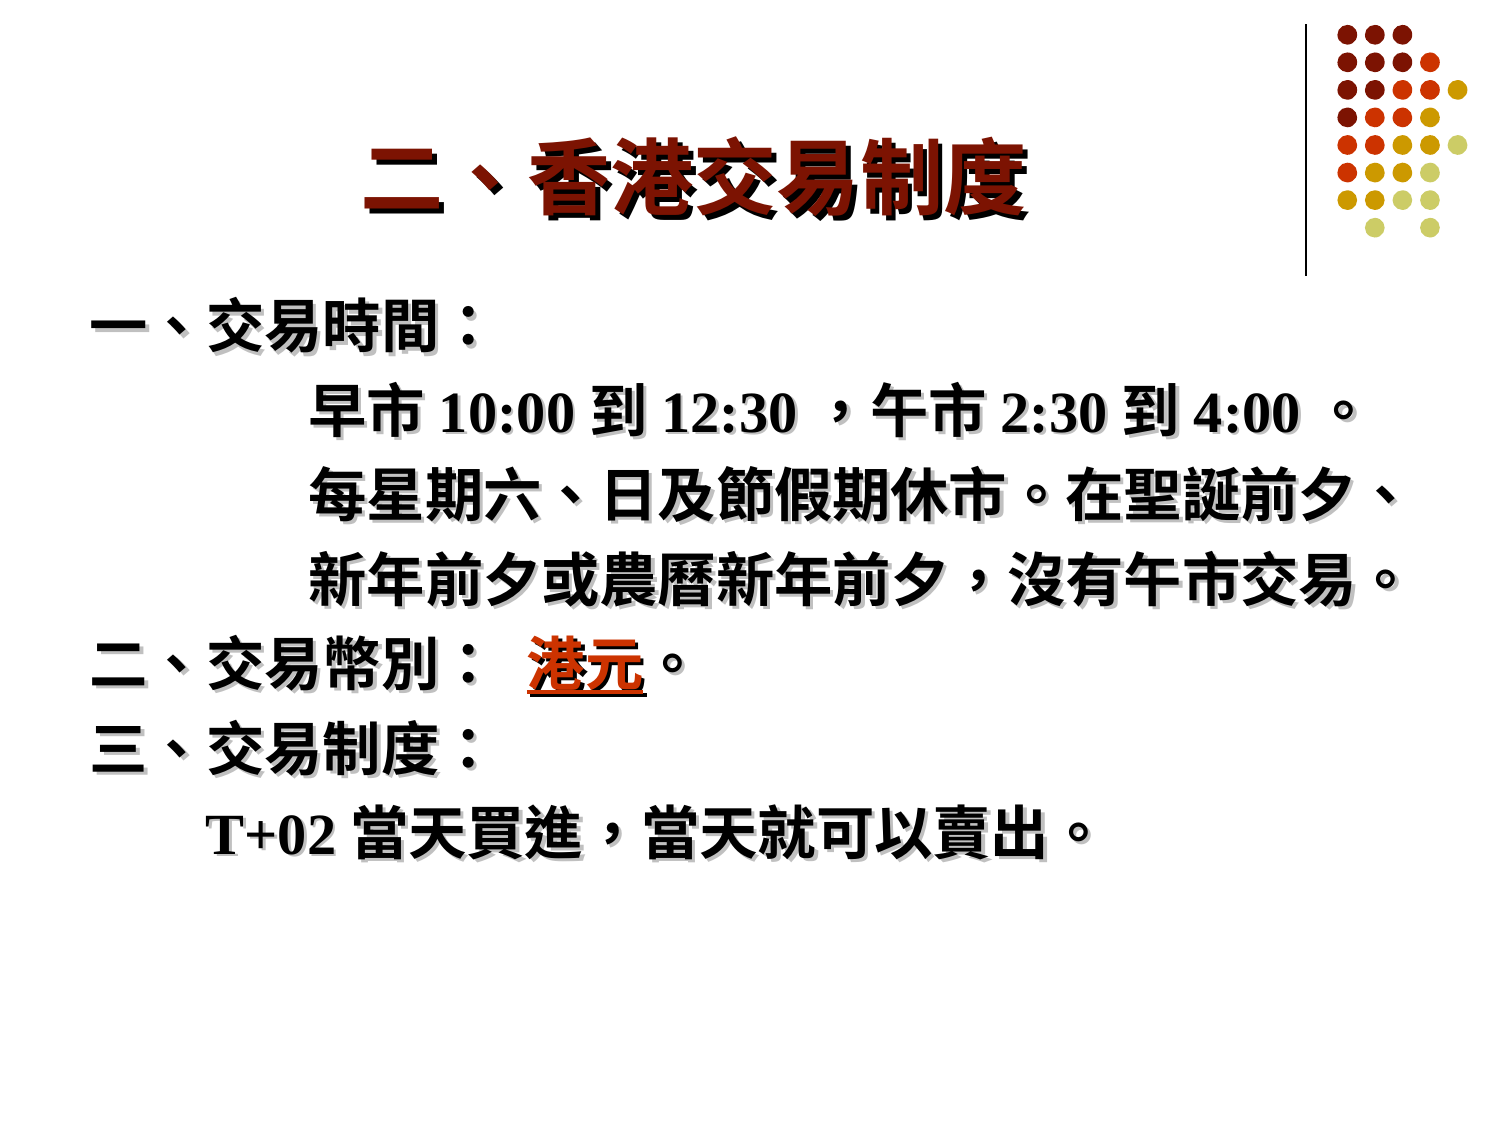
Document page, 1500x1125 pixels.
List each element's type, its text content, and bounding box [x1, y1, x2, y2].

list 一、交易時間： 早市10:00到12:30，午市2:30到4:00。 每星期六、日及節假期休市。在聖誕前夕、 新年前夕或農曆新年前夕，沒有午市交易。 二、交易幣別： 港元。 三、交易制度： T+02當天買進，當天就可以賣出。 [75, 282, 1426, 1006]
title 二、香港交易制度 [74, 20, 1313, 233]
